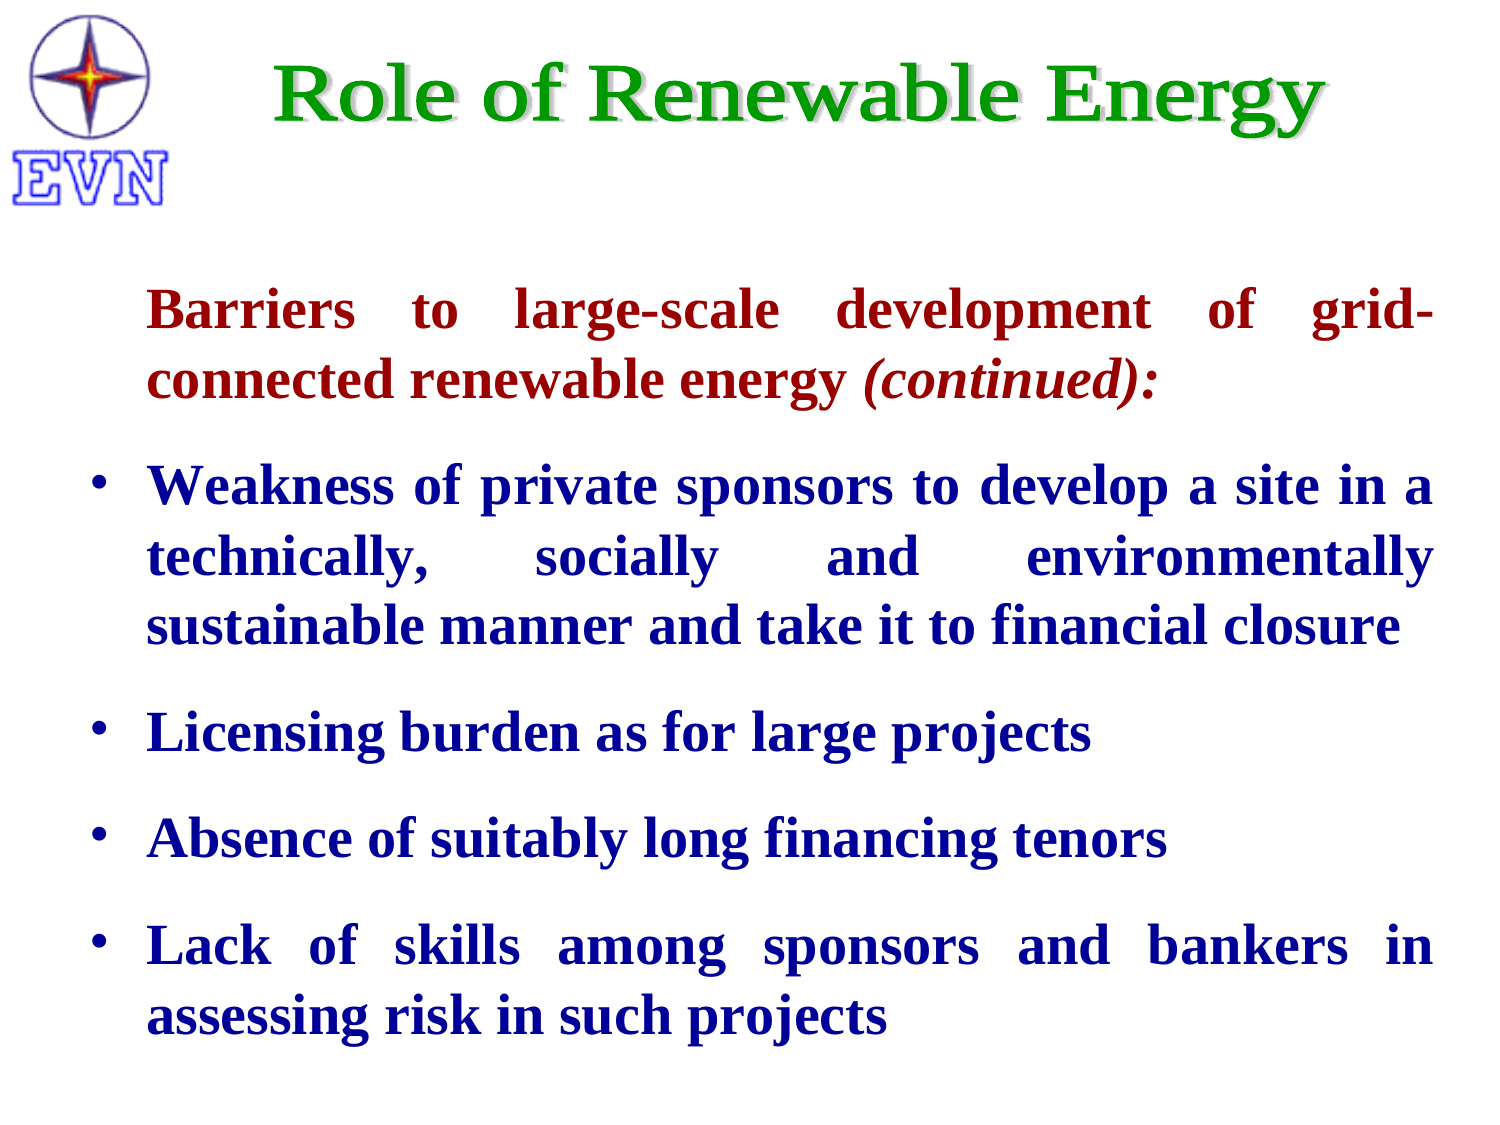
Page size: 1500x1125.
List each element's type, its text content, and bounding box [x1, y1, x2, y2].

text_box Role of Renewable Energy [861, 81, 900, 121]
text_box Role of Renewable Energy [1106, 81, 1152, 120]
text_box Role of Renewable Energy [1277, 82, 1325, 138]
text_box Role of Renewable Energy [387, 63, 412, 120]
text_box Role of Renewable Energy [1231, 78, 1275, 138]
text_box Role of Renewable Energy [787, 82, 858, 121]
text_box Role of Renewable Energy [1157, 81, 1194, 121]
text_box Role of Renewable Energy [747, 81, 784, 121]
text_box Role of Renewable Energy [951, 63, 976, 120]
text_box Role of Renewable Energy [340, 81, 383, 121]
text_box Role of Renewable Energy [697, 81, 743, 120]
picture [0, 0, 179, 223]
text_box Role of Renewable Energy [1047, 66, 1100, 120]
text_box Barriers to large-scale development of grid-connected renewable energy (continued): Weakness of private sponsors to develop a site in a technically, socially and environmentally sustainable manner and take it to financial closure Licensing burden as for large projects Absence of suitably long financing tenors Lack of skills among sponsors and bankers in assessing risk in such projects [74, 262, 1450, 1054]
text_box Role of Renewable Energy [901, 63, 947, 121]
text_box Role of Renewable Energy [655, 81, 692, 121]
text_box Role of Renewable Energy [484, 81, 527, 121]
text_box Role of Renewable Energy [274, 66, 338, 120]
text_box Role of Renewable Energy [980, 81, 1017, 121]
text_box Role of Renewable Energy [1198, 81, 1229, 120]
text_box Role of Renewable Energy [532, 62, 563, 120]
text_box Role of Renewable Energy [589, 66, 652, 120]
text_box Role of Renewable Energy [416, 81, 454, 121]
